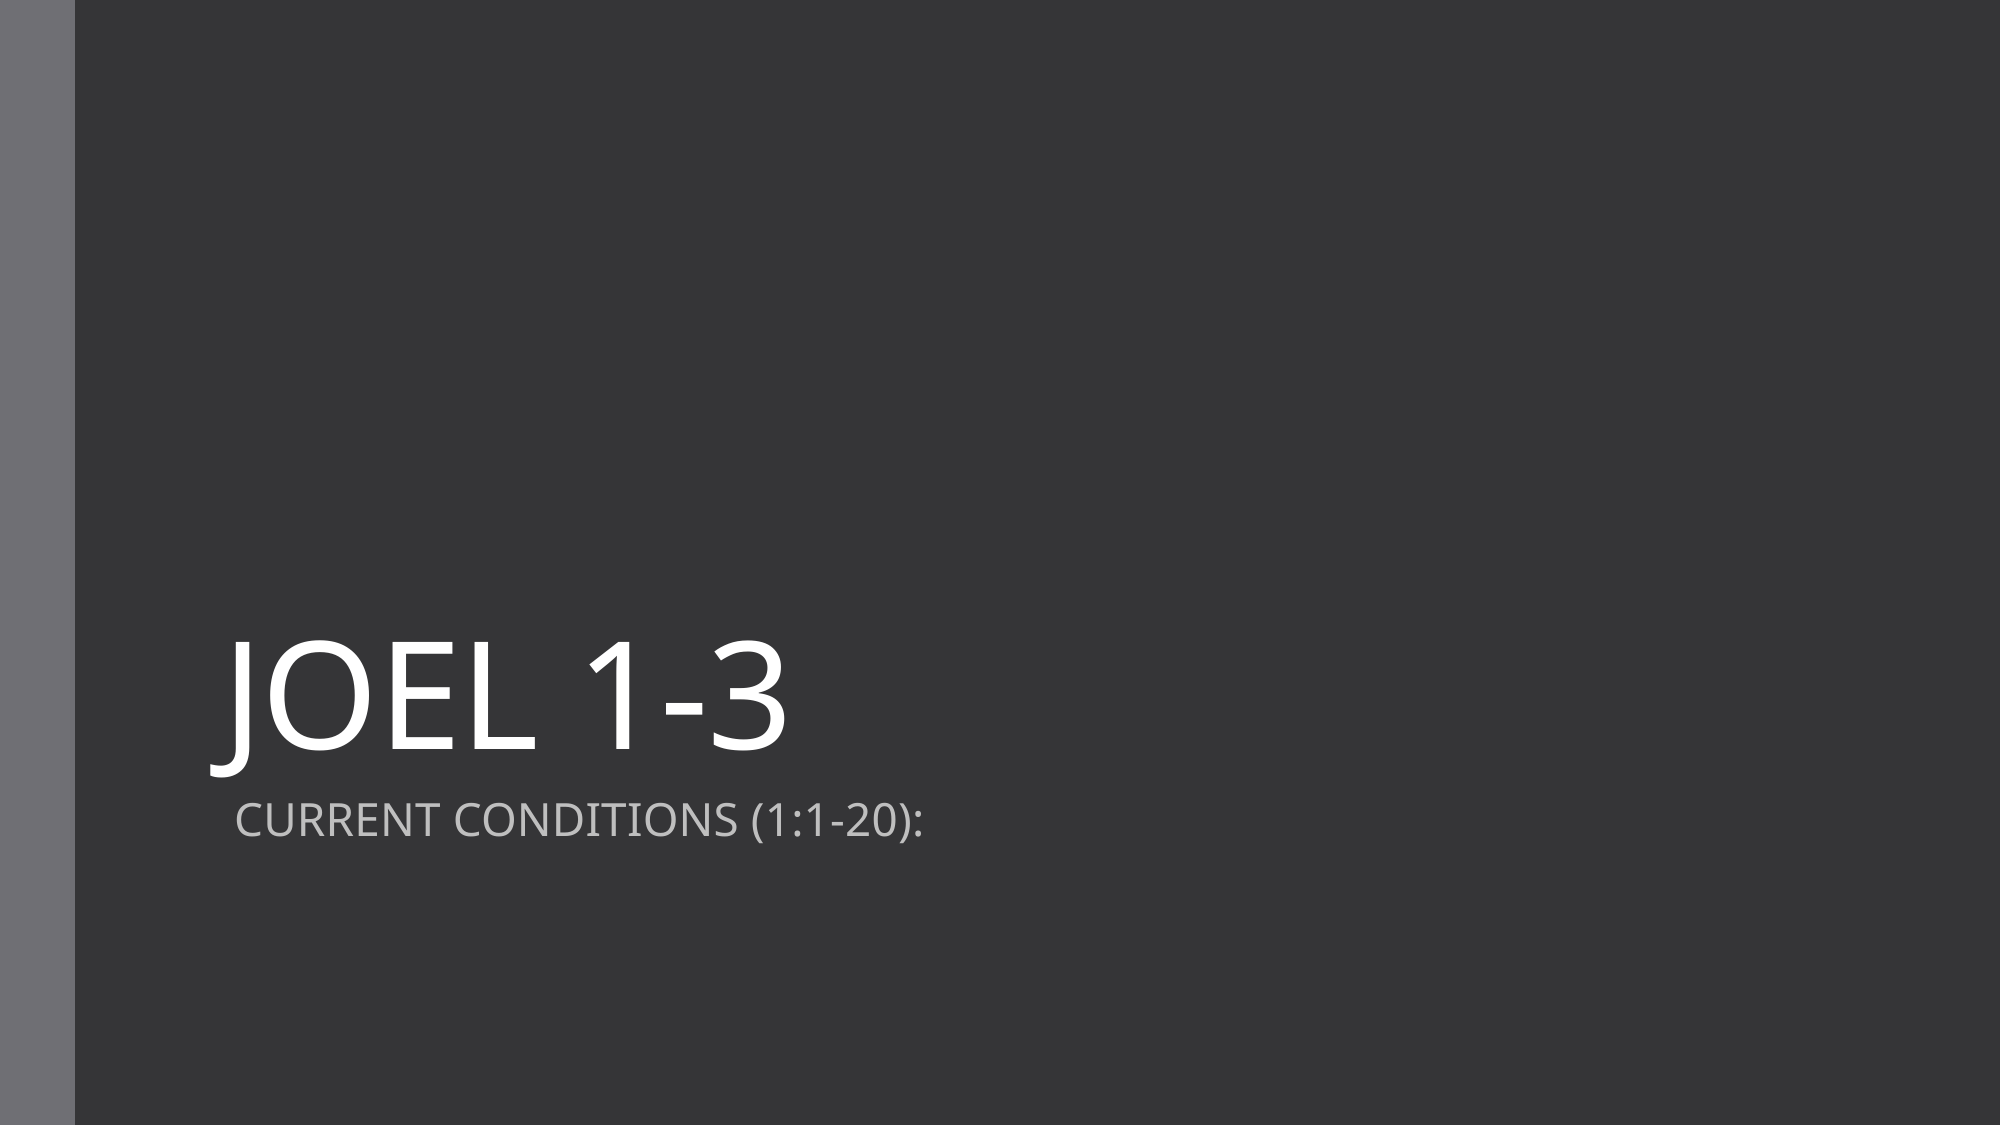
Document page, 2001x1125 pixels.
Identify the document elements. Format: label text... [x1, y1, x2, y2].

subtitle CURRENT CONDITIONS (1:1-20): [206, 787, 1752, 1066]
title JOEL 1-3 [206, 124, 1752, 787]
